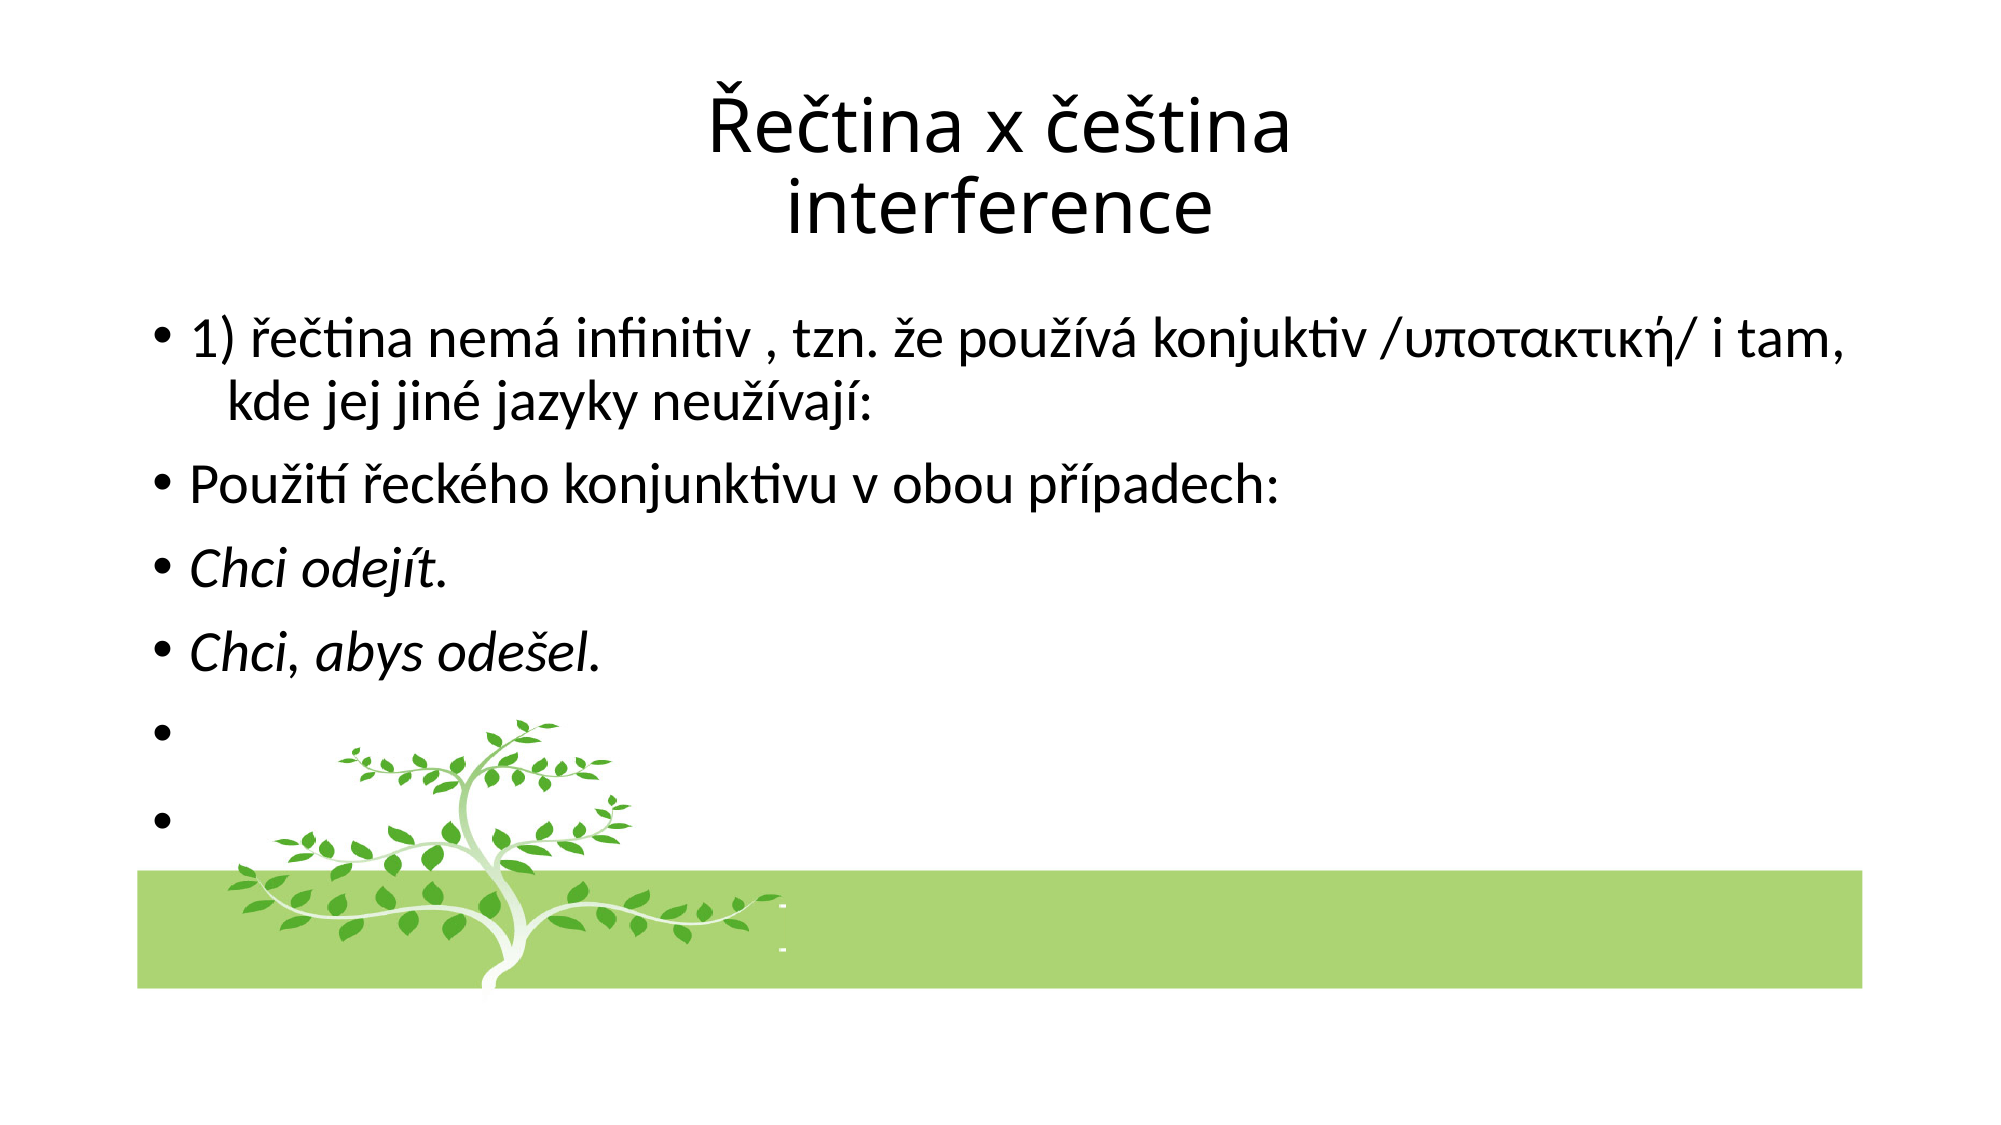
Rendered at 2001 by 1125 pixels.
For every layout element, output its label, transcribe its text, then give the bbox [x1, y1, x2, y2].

title Řečtina x čeština interference [137, 59, 1863, 278]
list 1) řečtina nemá infinitiv , tzn. že používá konjuktiv /υποτακτική/ i tam, kde jej jiné jazyky neužívají: Použití řeckého konjunktivu v obou případech: Chci odejít. Chci, abys odešel. [137, 299, 1863, 1014]
